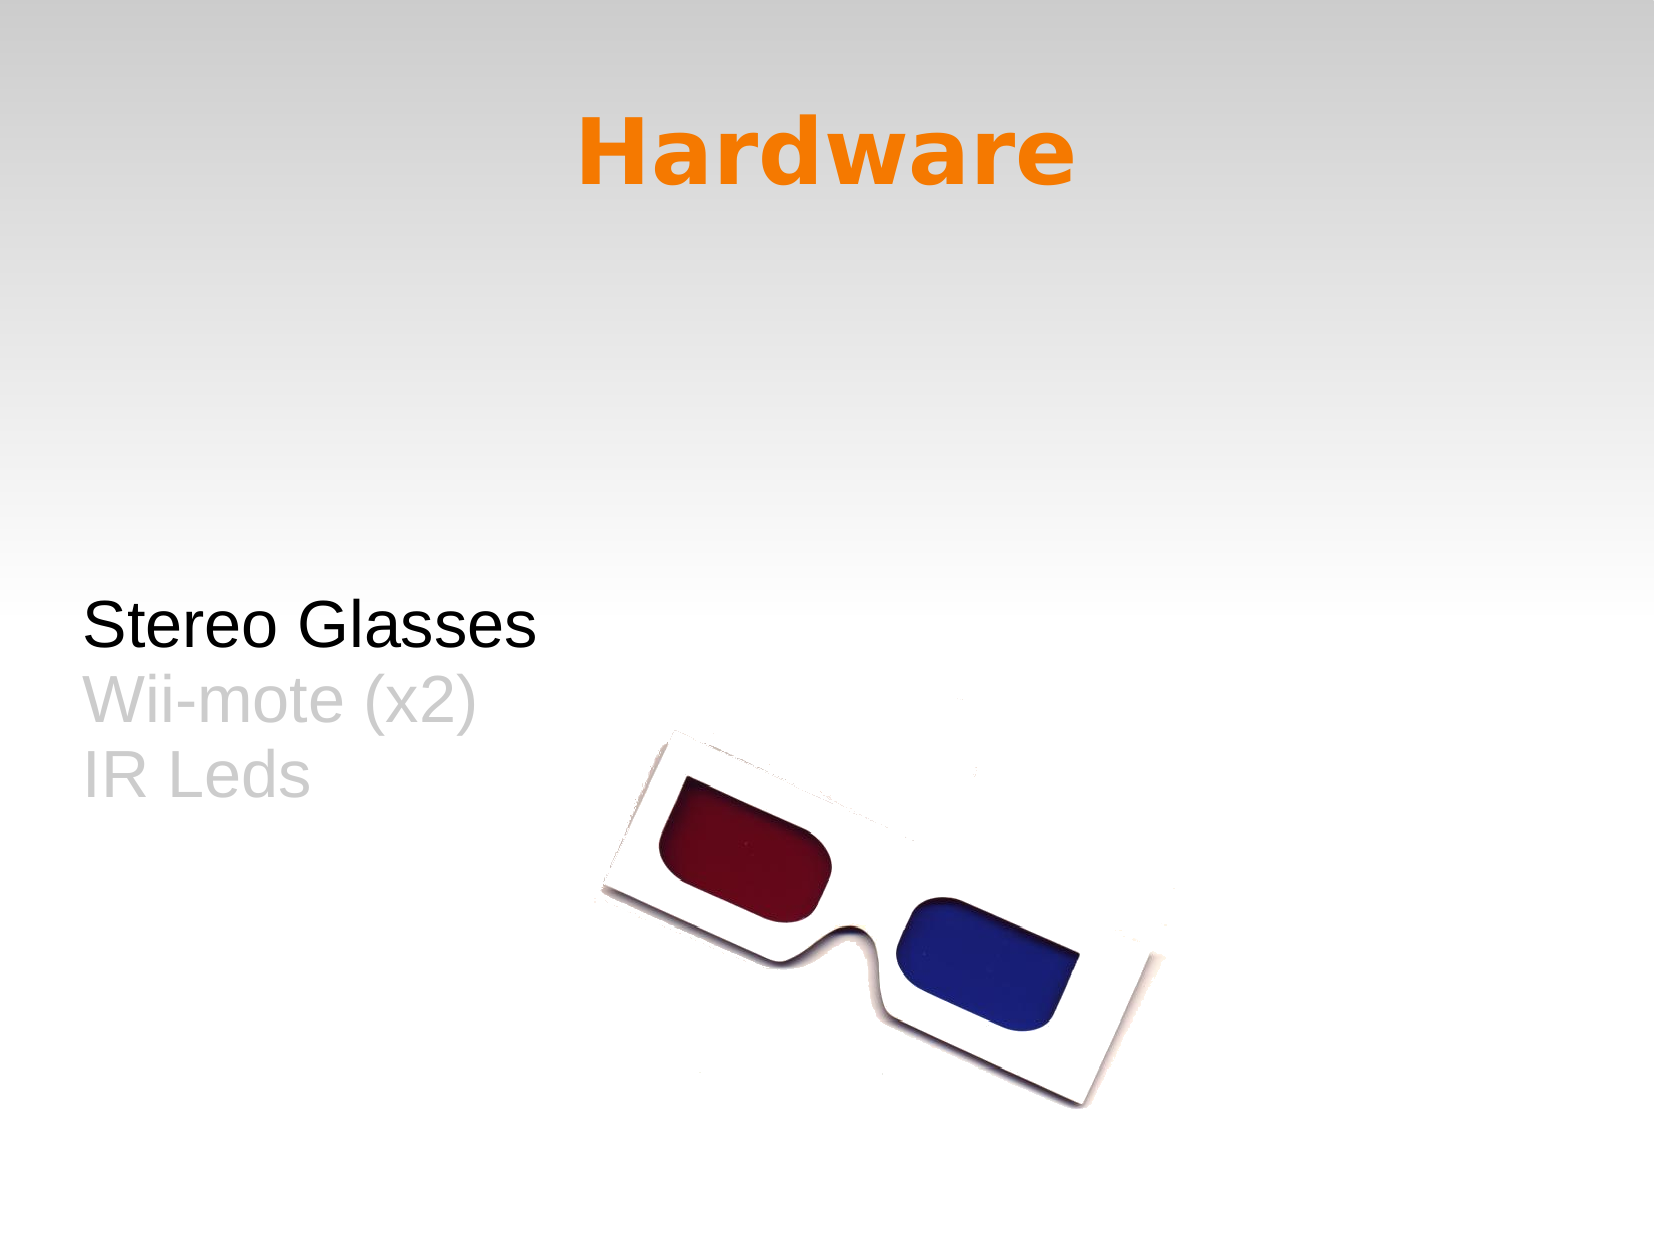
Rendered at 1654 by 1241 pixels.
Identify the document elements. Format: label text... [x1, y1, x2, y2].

subtitle Stereo Glasses Wii-mote (x2) IR Leds [82, 297, 1571, 1102]
title Hardware [82, 56, 1571, 250]
picture [562, 337, 1501, 1163]
